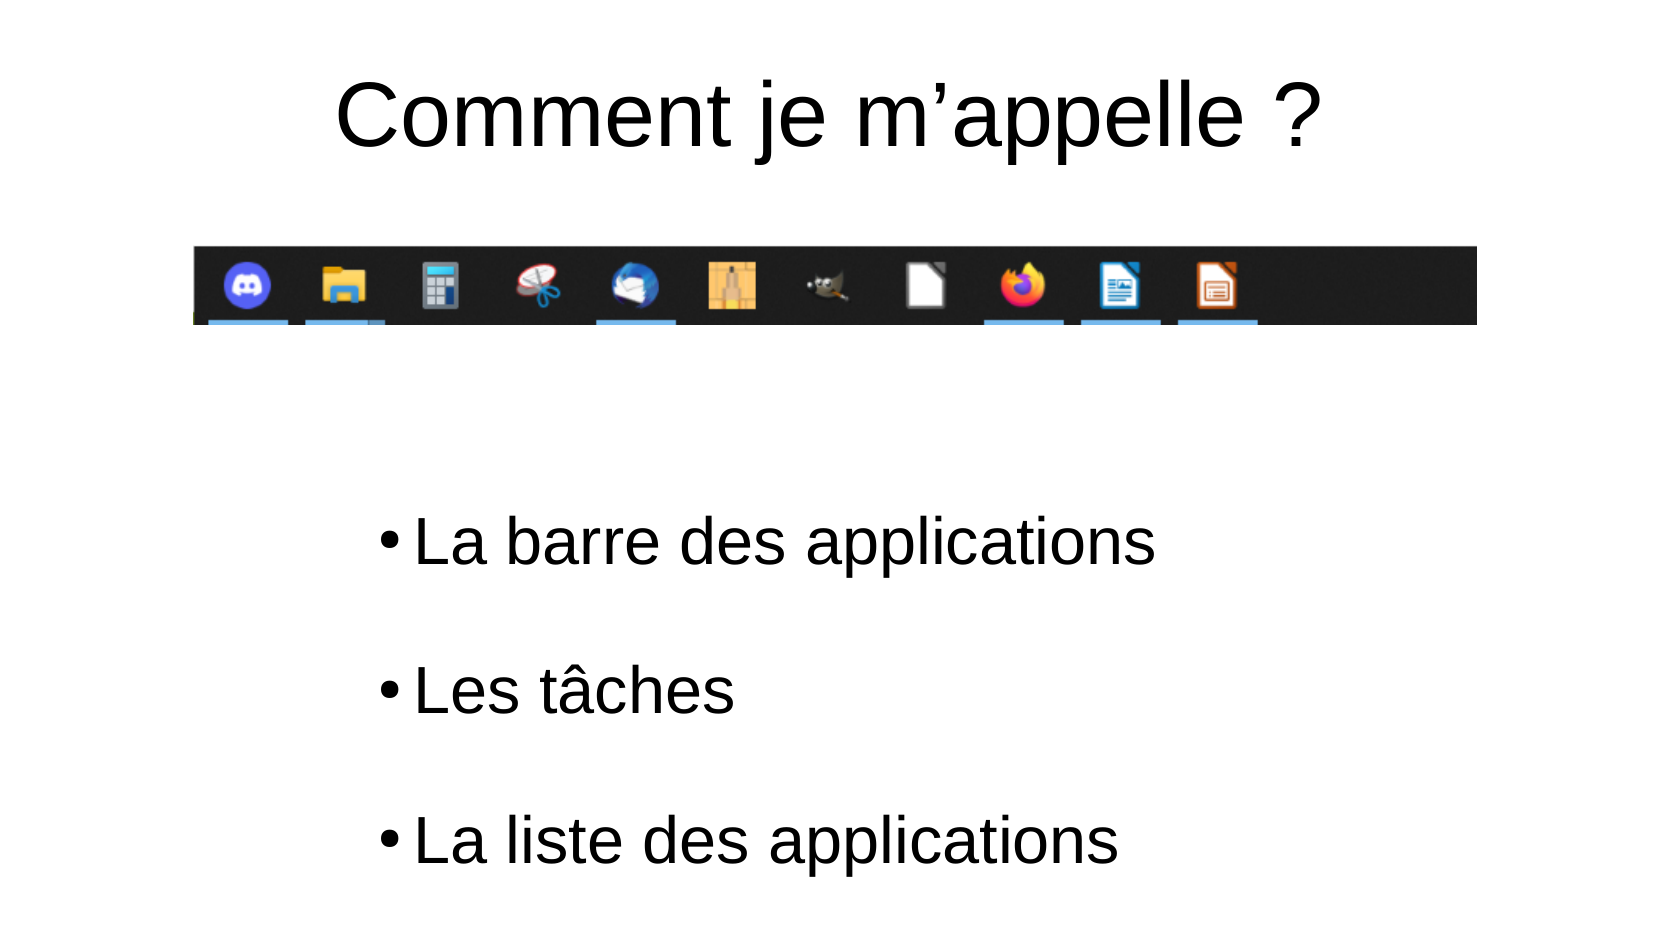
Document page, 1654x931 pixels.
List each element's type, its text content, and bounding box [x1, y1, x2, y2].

subtitle La barre des applications Les tâches La liste des applications [378, 383, 1270, 924]
title Comment je m’appelle ? [88, 37, 1571, 193]
picture [193, 245, 1477, 325]
